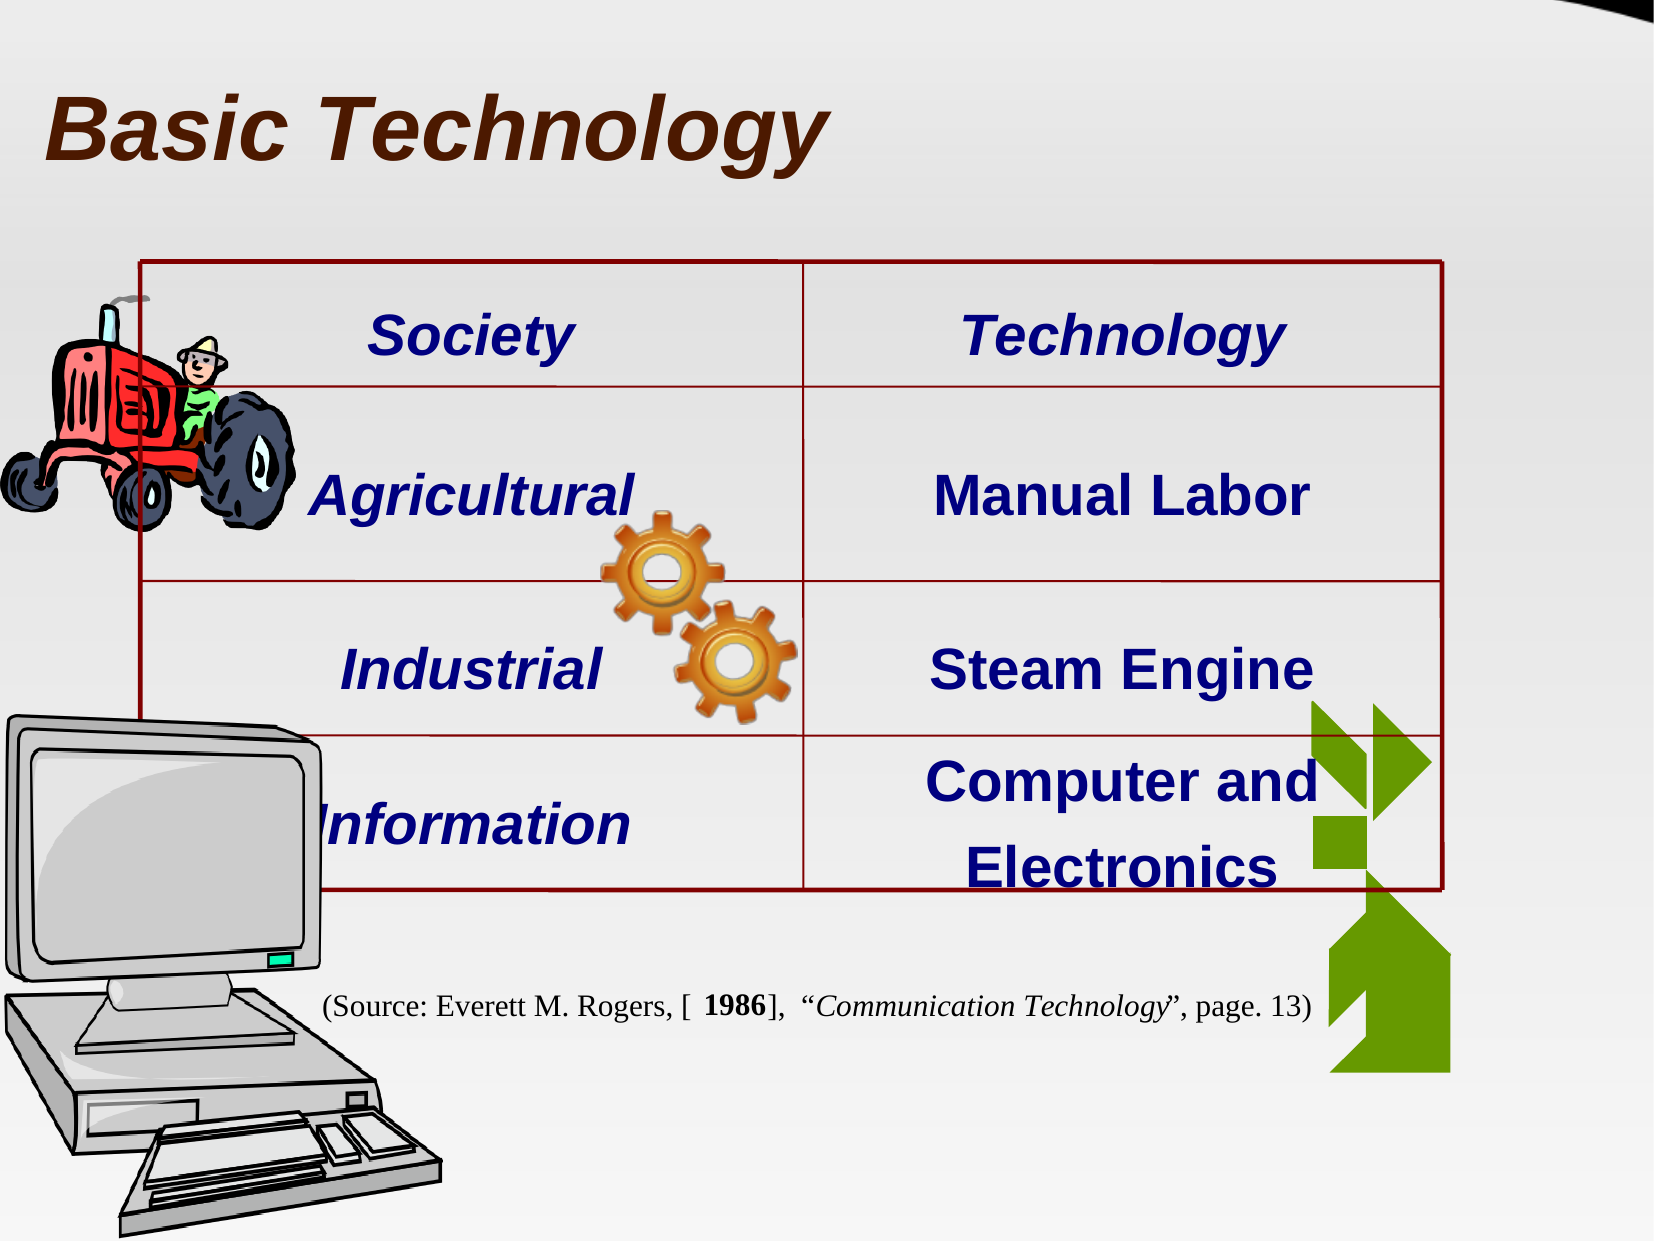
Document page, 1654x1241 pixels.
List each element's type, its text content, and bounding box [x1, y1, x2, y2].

text_box ], “ [767, 978, 815, 1023]
text_box Agricultural [143, 388, 802, 580]
text_box Technology [805, 264, 1439, 385]
text_box [1329, 893, 1450, 1072]
text_box Industrial [143, 583, 802, 734]
text_box Communication Technology [815, 978, 1166, 1023]
text_box (Source: Everett M. Rogers, [ [322, 978, 693, 1023]
text_box Computer and Electronics [805, 737, 1439, 887]
text_box ”, page. 13)‏ [1166, 978, 1313, 1023]
text_box Steam Engine [805, 583, 1439, 734]
text_box Manual Labor [805, 388, 1439, 580]
text_box Information [443, 737, 802, 887]
text_box Society [143, 264, 802, 385]
title Basic Technology [29, 26, 1530, 207]
picture [0, 0, 1654, 1241]
text_box 1986 [703, 978, 767, 1022]
